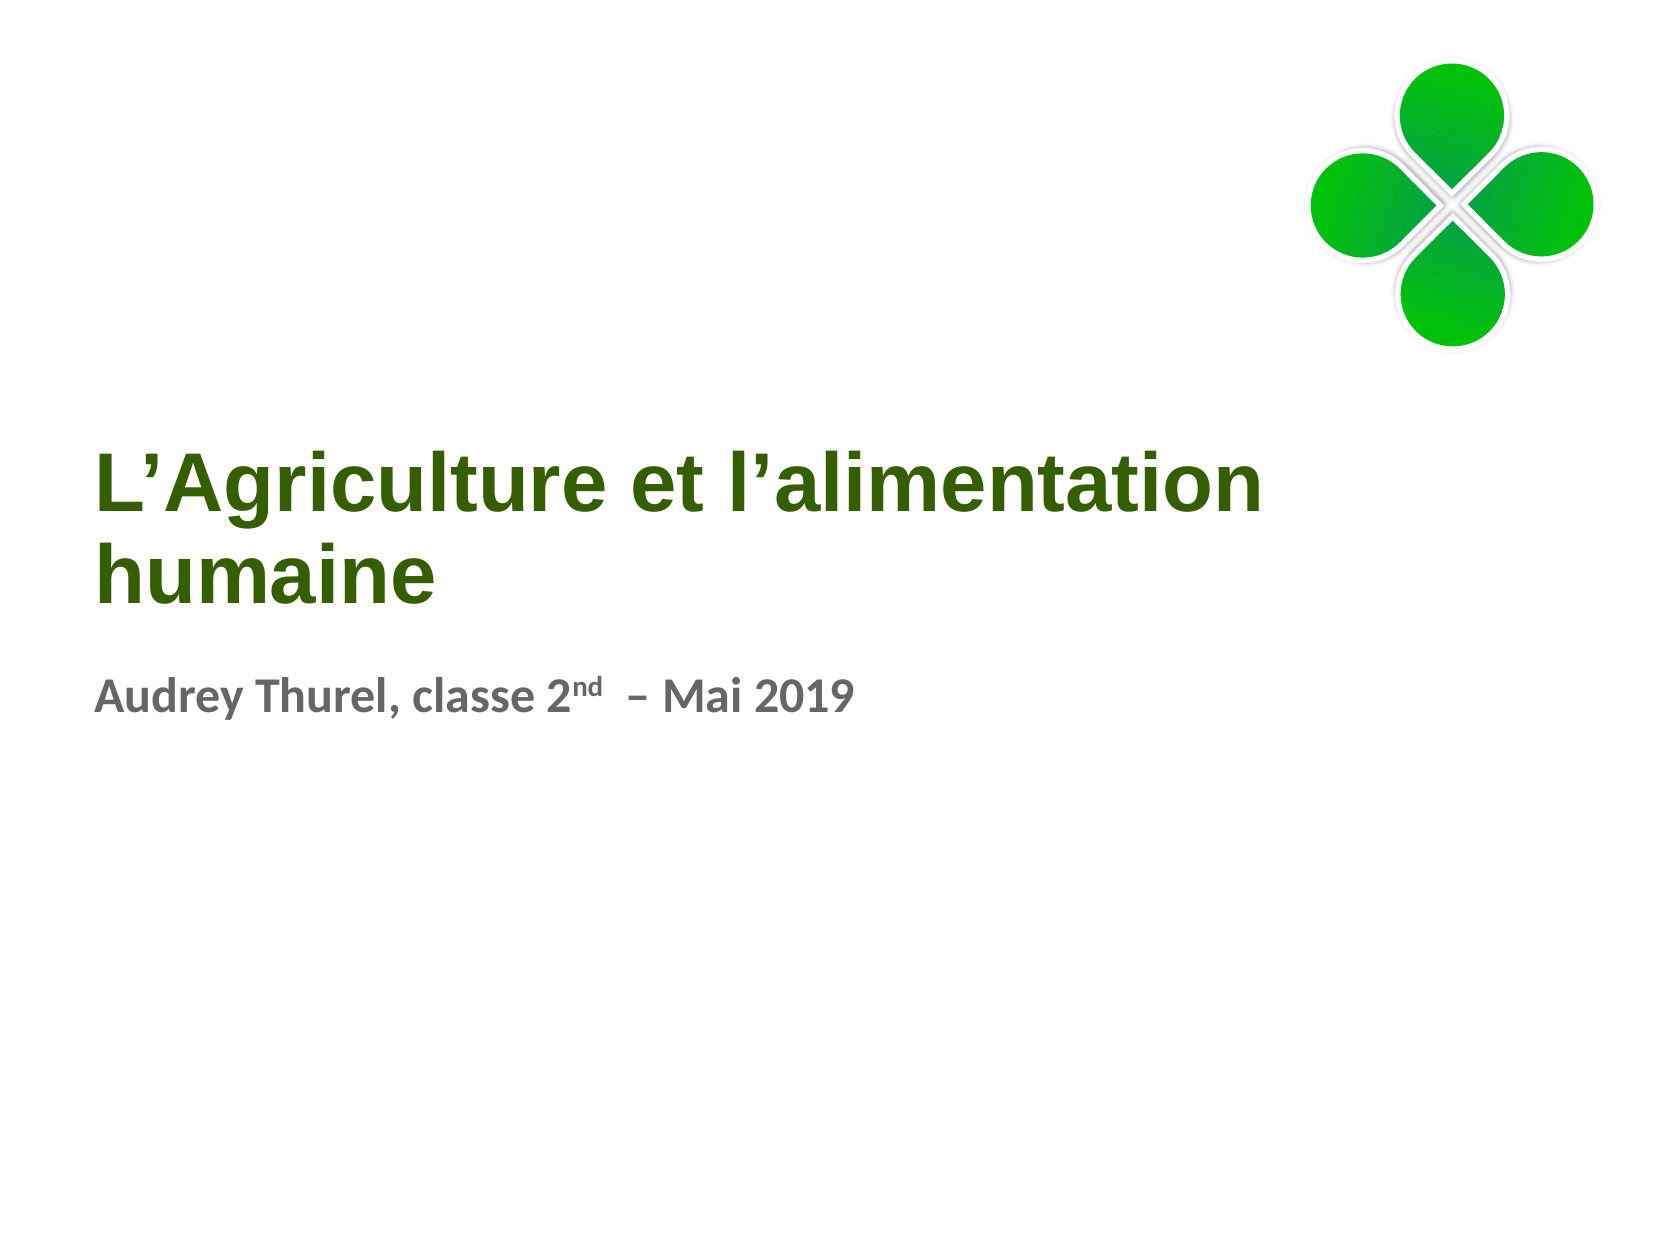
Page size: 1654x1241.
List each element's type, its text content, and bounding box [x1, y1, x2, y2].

list Audrey Thurel, classe 2nd – Mai 2019 [94, 674, 1571, 1016]
title L’Agriculture et l’alimentation humaine [94, 431, 1607, 627]
